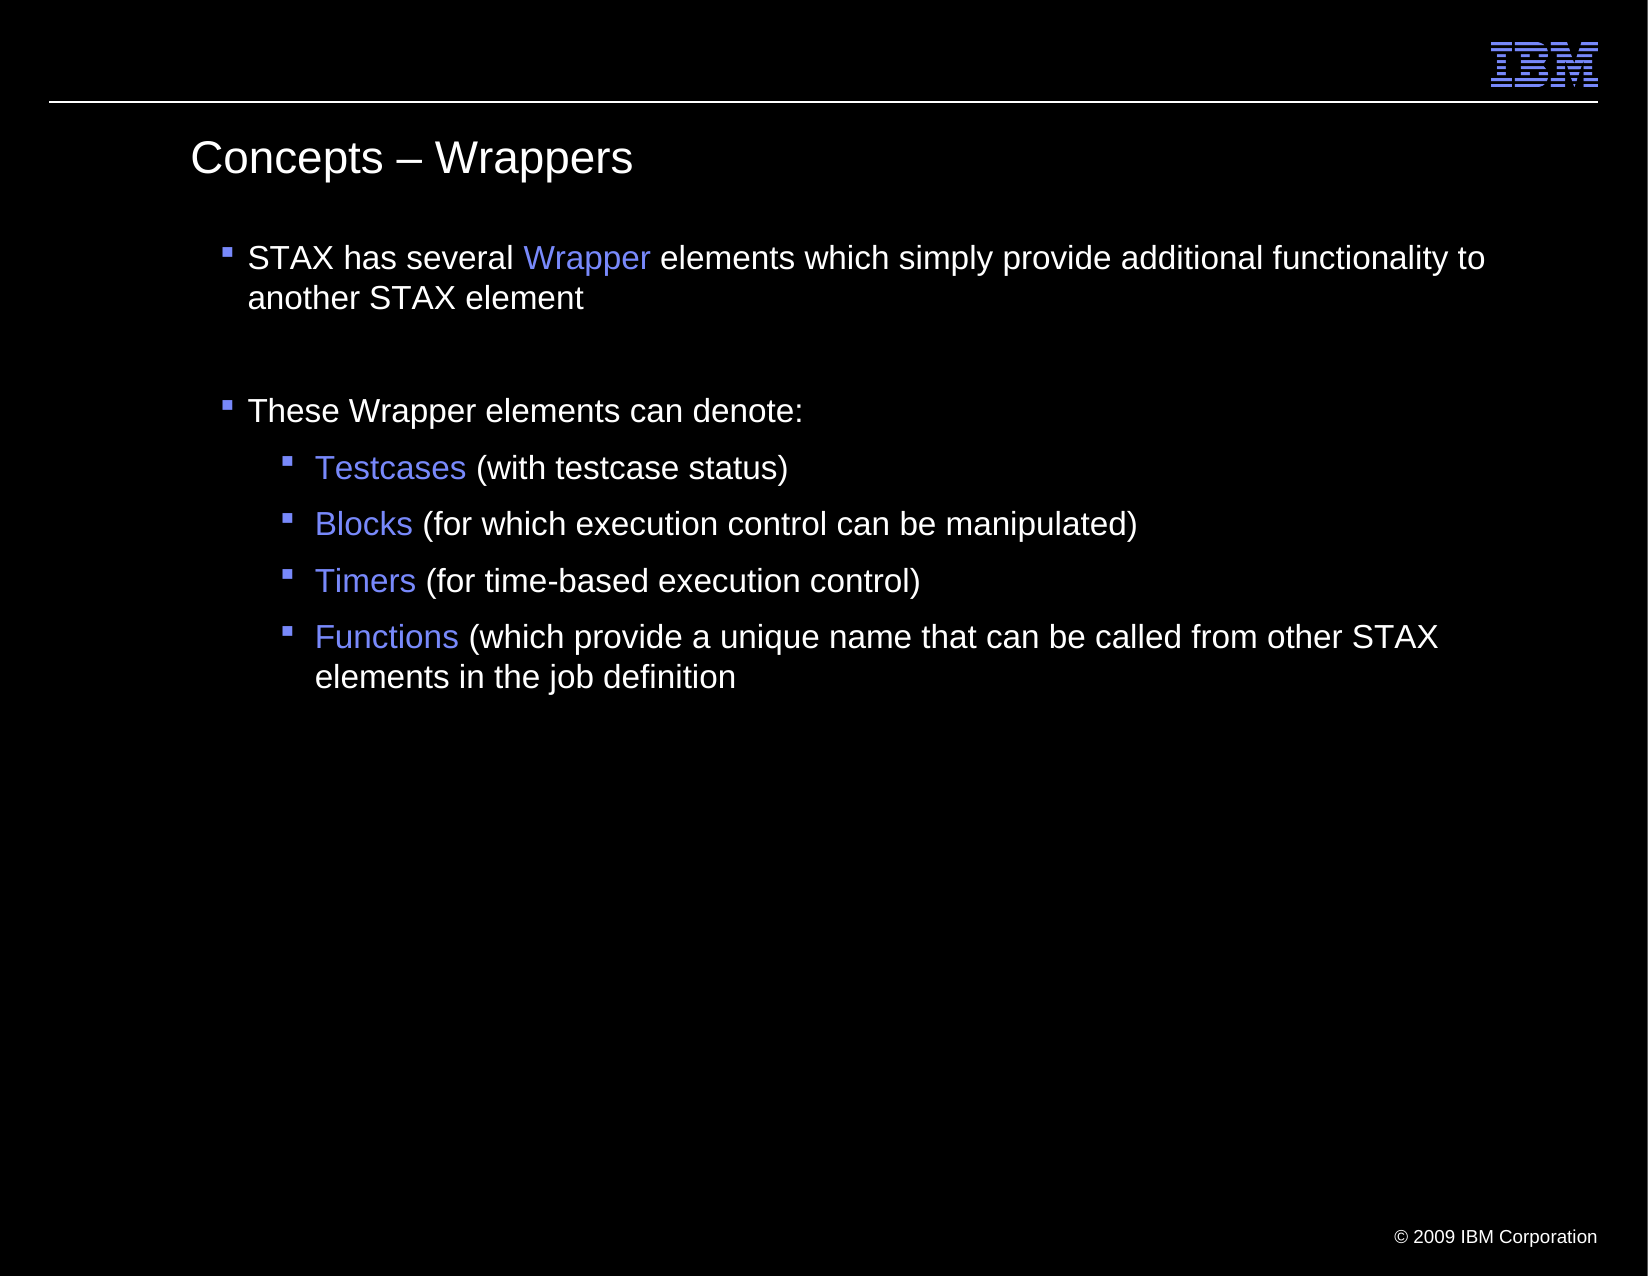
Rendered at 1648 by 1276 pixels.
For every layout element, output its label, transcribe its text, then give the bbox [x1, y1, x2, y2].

picture [1491, 42, 1598, 87]
title Concepts – Wrappers [173, 125, 1648, 219]
text_box STAX has several Wrapper elements which simply provide additional functionality to another STAX element These Wrapper elements can denote: Testcases (with testcase status) Blocks (for which execution control can be manipulated) Timers (for time-based execution control) Functions (which provide a unique name that can be called from other STAX elements in the job definition [219, 236, 1570, 752]
